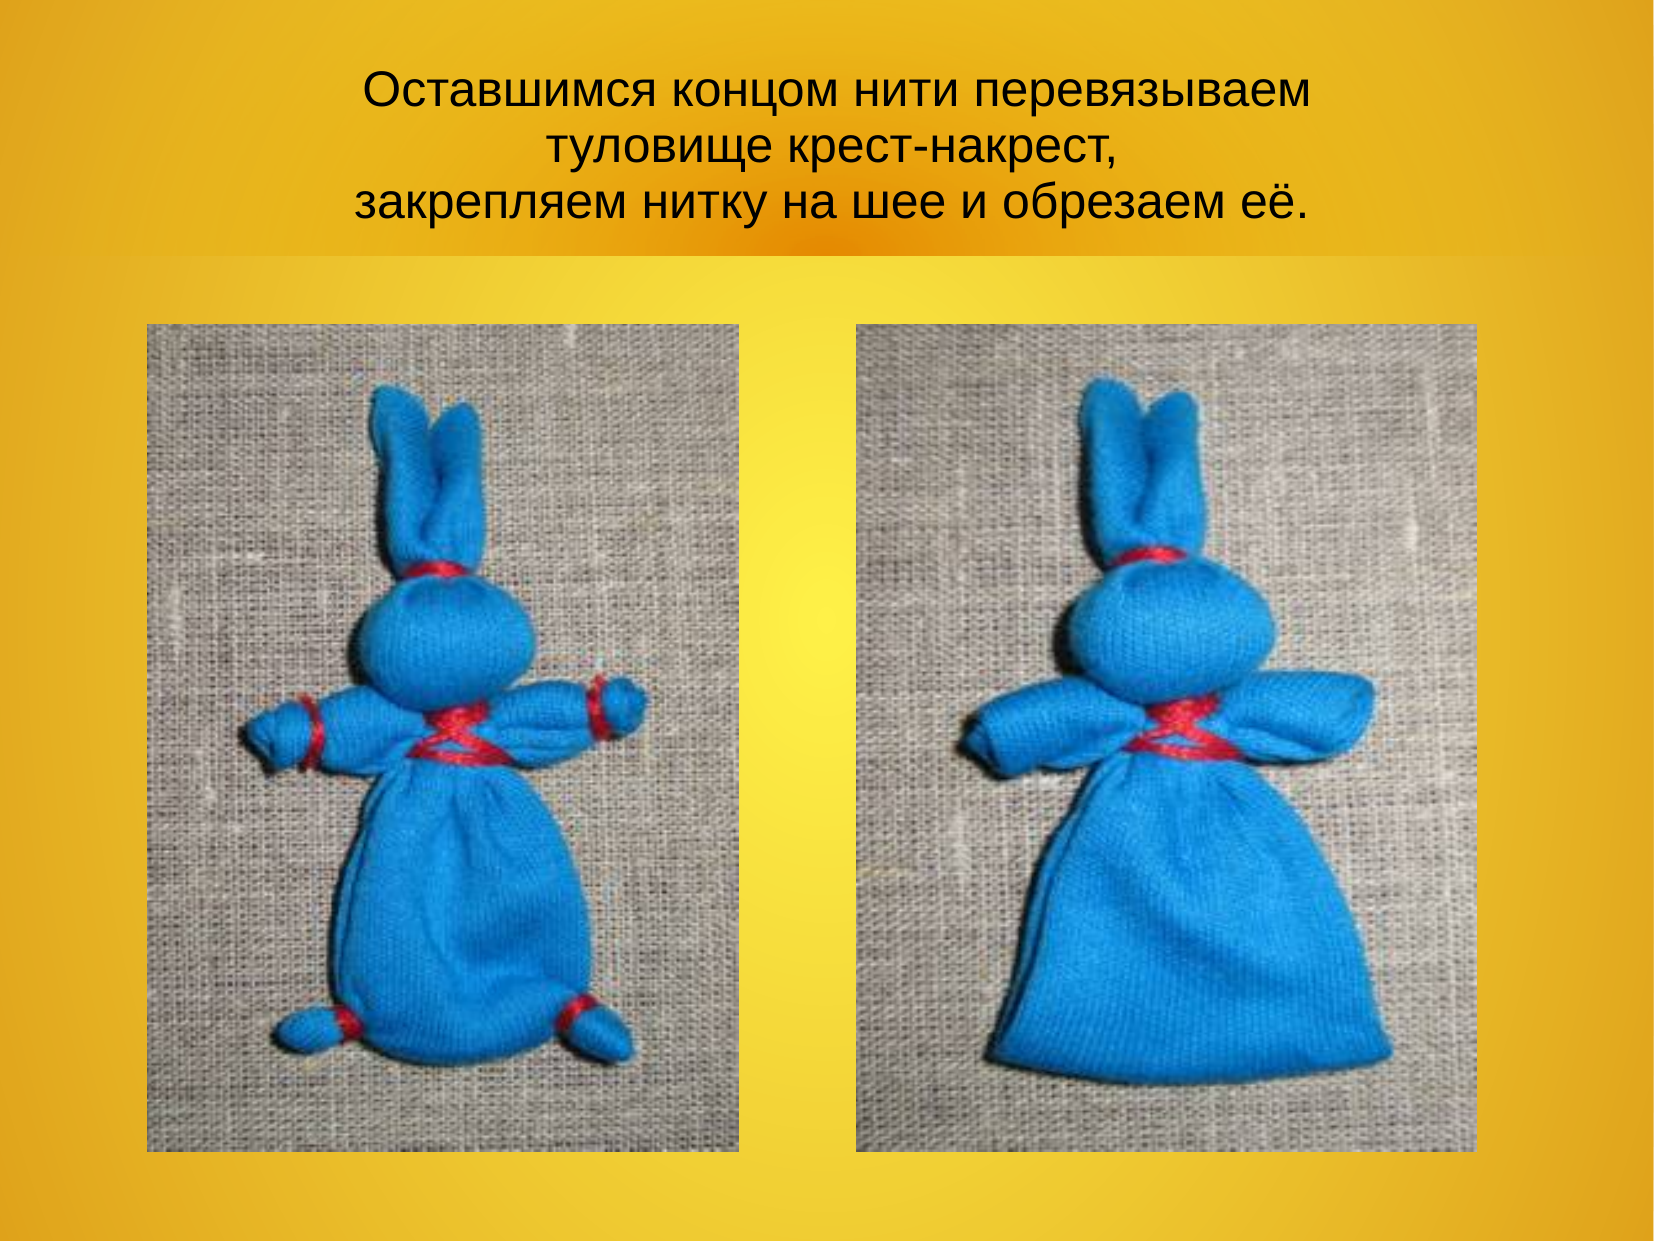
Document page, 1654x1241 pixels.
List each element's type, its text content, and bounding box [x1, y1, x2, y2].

text_box Оставшимся концом нити перевязываем туловище крест-накрест, закрепляем нитку на шее и обрезаем её. [236, 54, 1429, 237]
picture [147, 324, 739, 1152]
picture [856, 324, 1477, 1152]
